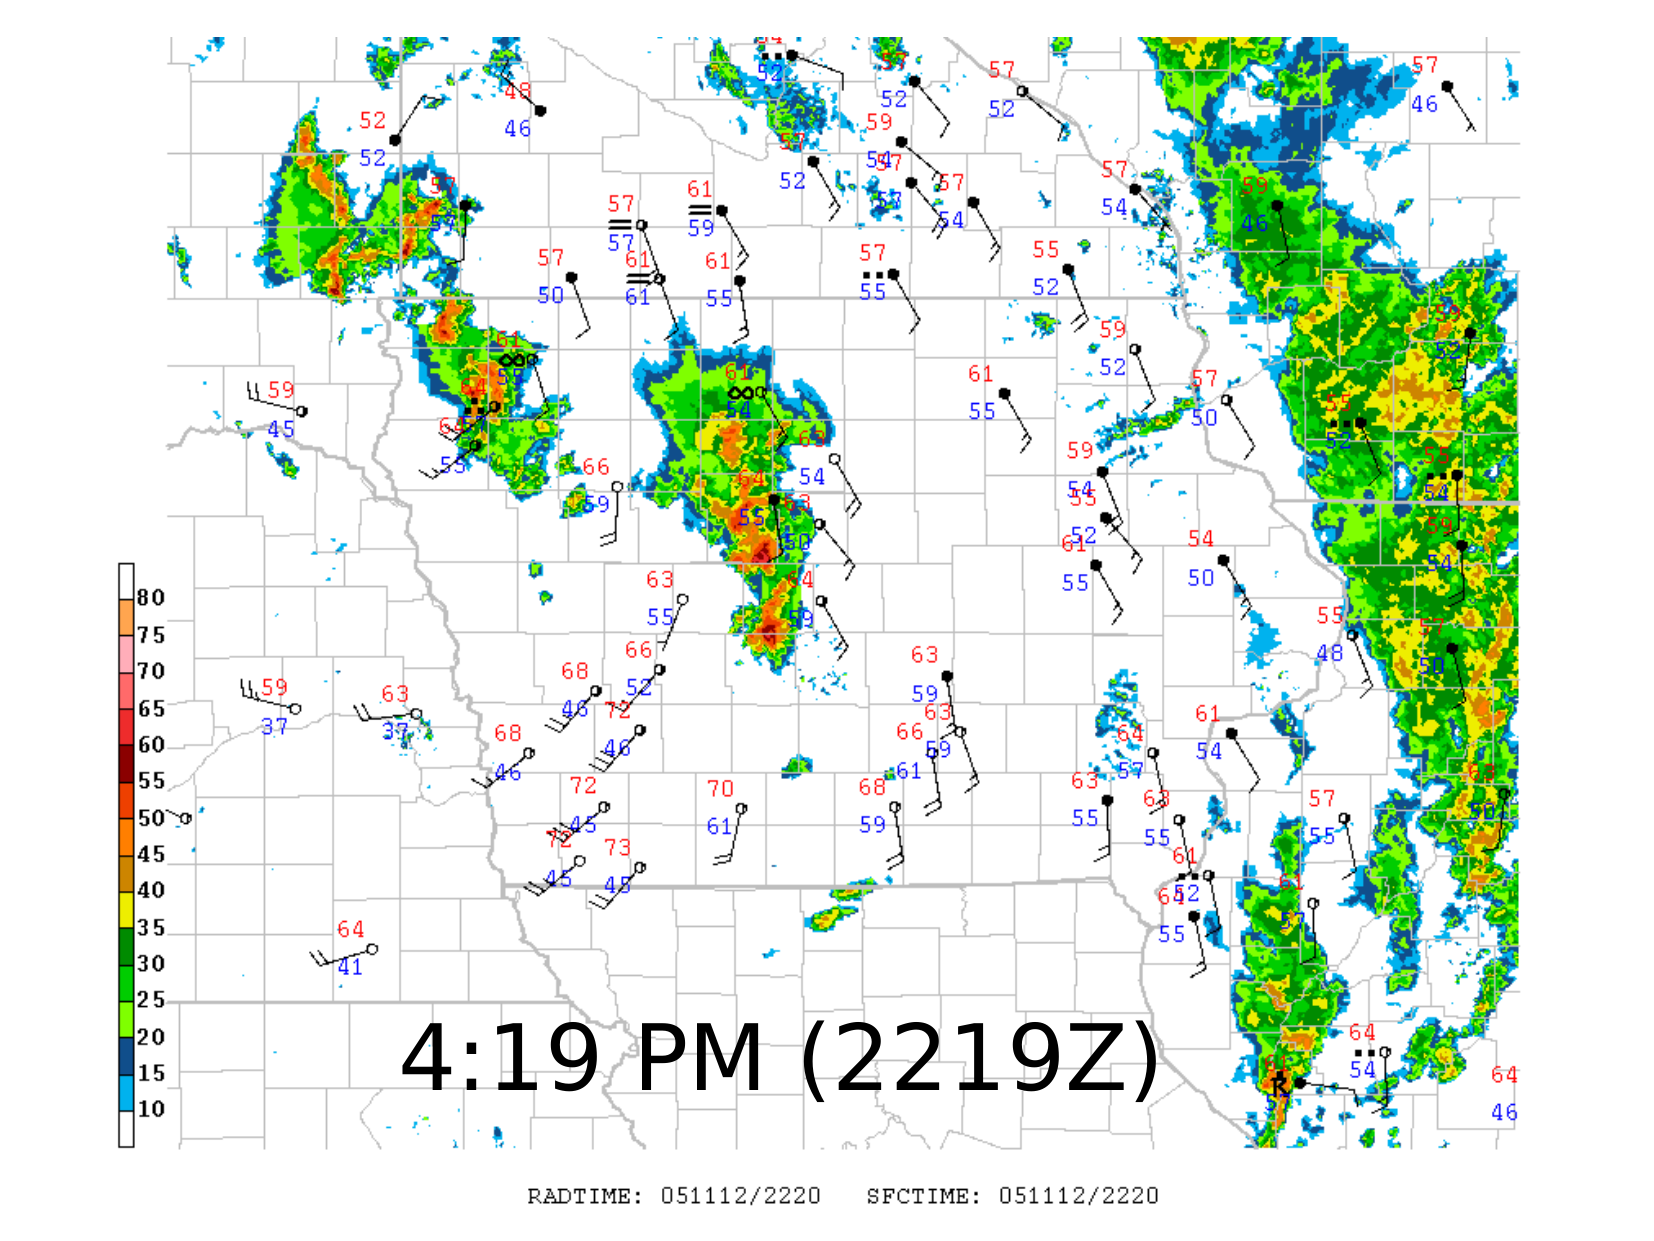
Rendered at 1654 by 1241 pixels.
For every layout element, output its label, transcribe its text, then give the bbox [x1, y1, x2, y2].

picture [499, 37, 508, 45]
picture [112, 37, 1576, 1207]
title 4:19 PM (2219Z) [37, 955, 1526, 1163]
